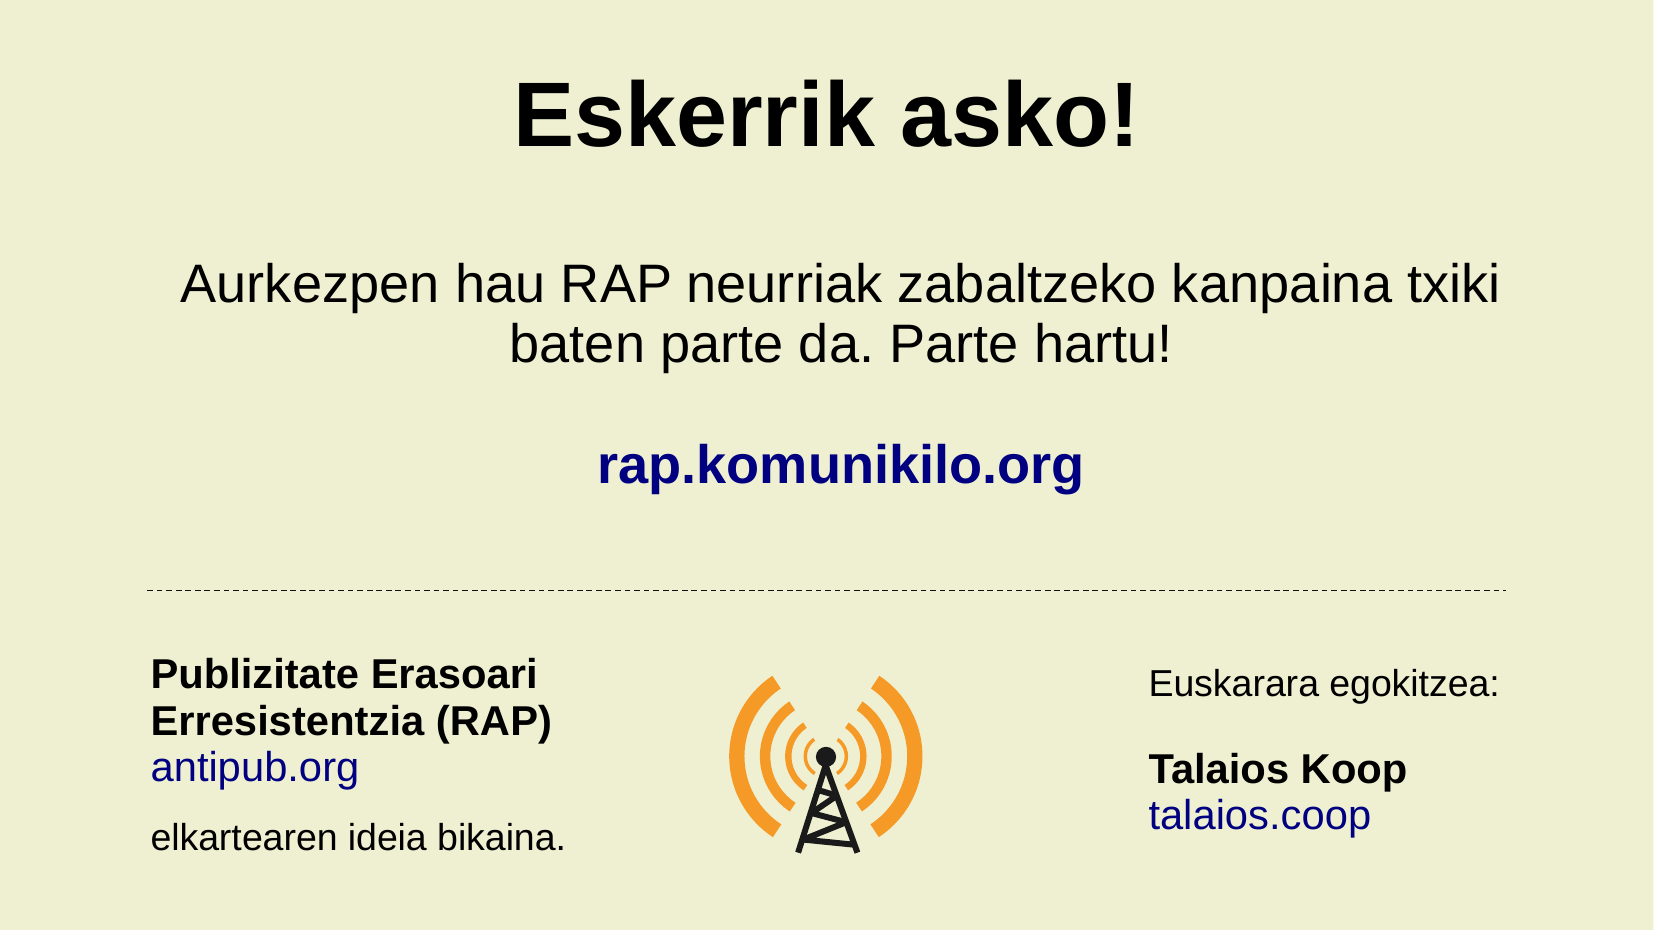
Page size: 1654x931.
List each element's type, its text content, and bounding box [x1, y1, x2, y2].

text_box elkartearen ideia bikaina. [135, 809, 591, 866]
text_box Publizitate Erasoari Erresistentzia (RAP) antipub.org [135, 643, 650, 798]
subtitle Aurkezpen hau RAP neurriak zabaltzeko kanpaina txiki baten parte da. Parte hartu! rap.komunikilo.org [177, 192, 1506, 557]
text_box Euskarara egokitzea: [1133, 655, 1595, 715]
picture [708, 639, 943, 875]
text_box Talaios Koop talaios.coop [1133, 738, 1607, 893]
title Eskerrik asko! [82, 37, 1571, 193]
